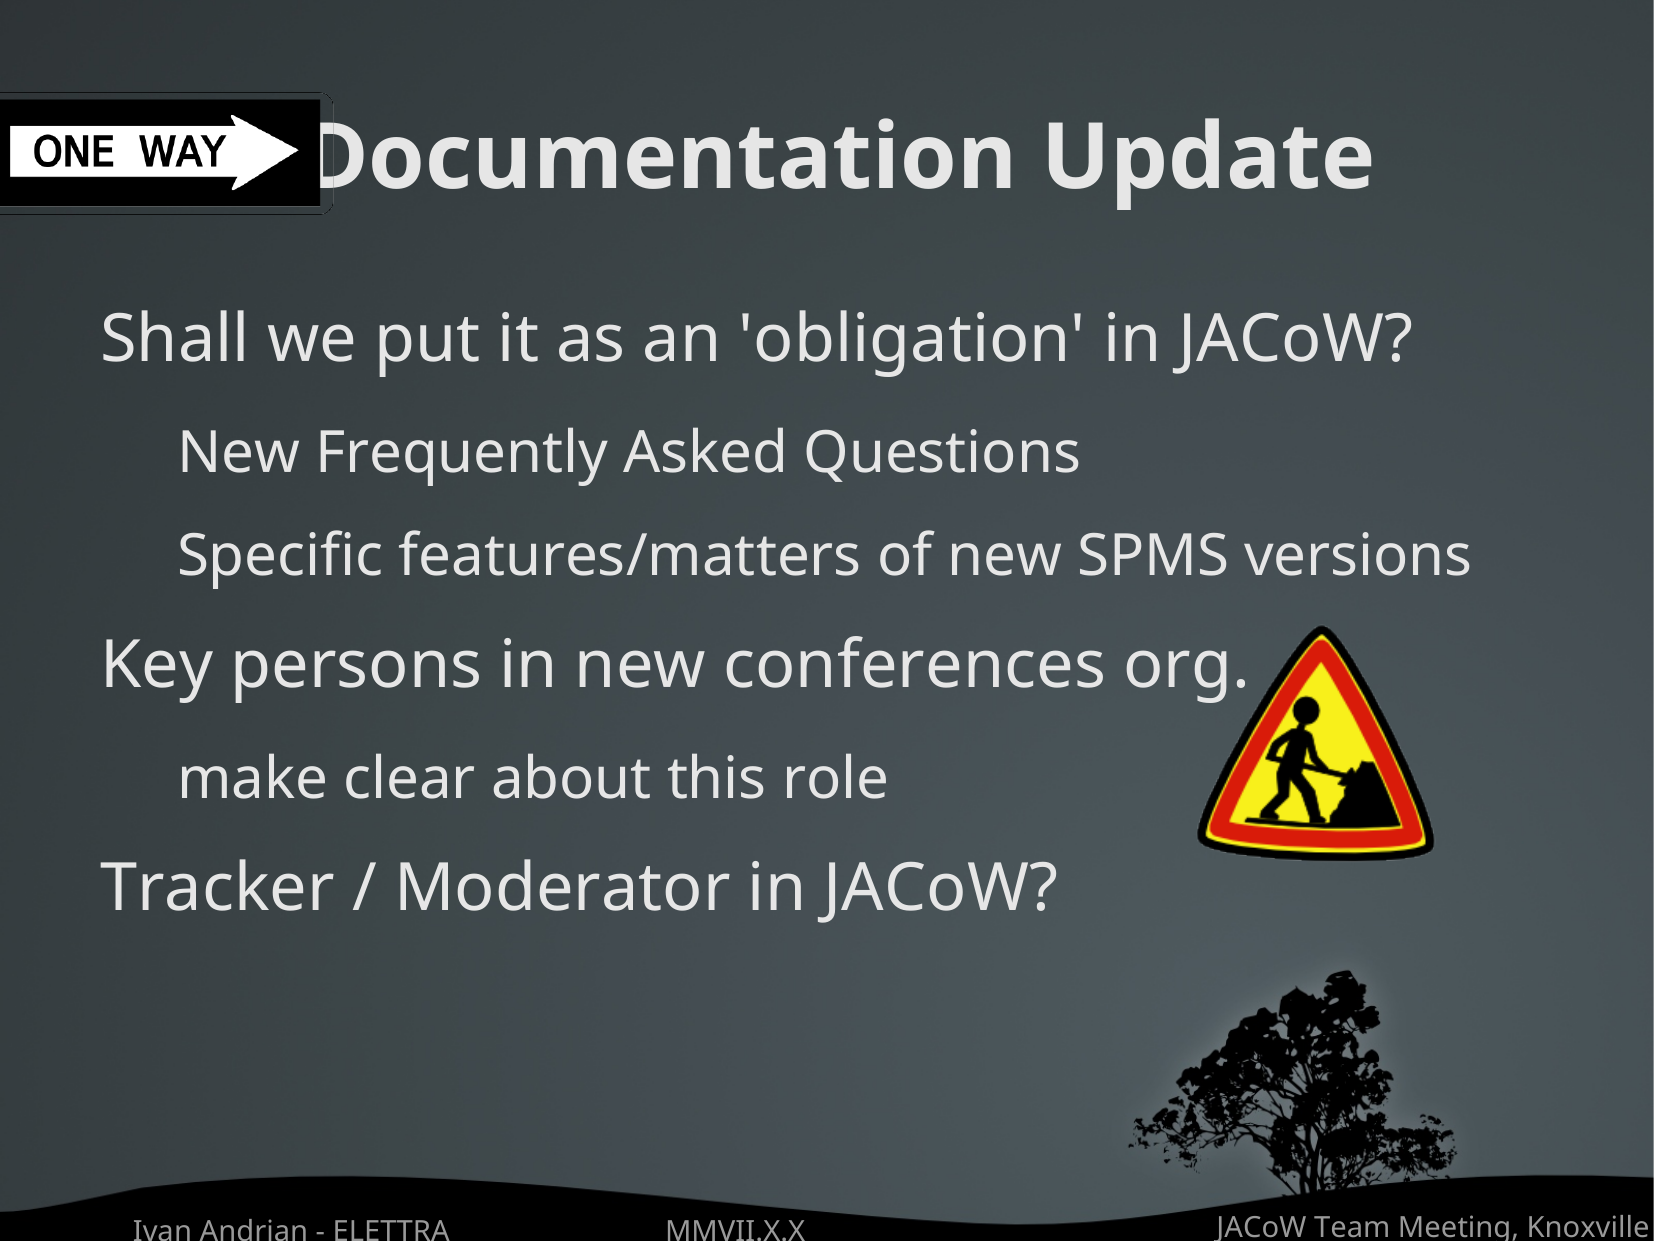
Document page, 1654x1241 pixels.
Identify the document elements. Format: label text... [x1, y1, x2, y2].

picture [437, 1224, 443, 1232]
picture [417, 1222, 425, 1230]
picture [791, 1232, 802, 1241]
picture [205, 1224, 211, 1232]
picture [1497, 1223, 1506, 1235]
picture [766, 1232, 777, 1241]
picture [179, 1227, 187, 1241]
picture [389, 1222, 403, 1241]
picture [223, 1227, 231, 1241]
picture [696, 1224, 703, 1241]
picture [434, 1235, 447, 1241]
title Documentation Update [94, 56, 1583, 250]
picture [240, 1227, 249, 1239]
picture [161, 1233, 168, 1239]
picture [417, 1232, 426, 1241]
picture [0, 0, 1654, 1241]
list Shall we put it as an 'obligation' in JACoW? New Frequently Asked Questions Specific features/matters of new SPMS versions Key persons in new conferences org. make clear about this role Tracker / Moderator in JACoW? [82, 290, 1571, 1094]
picture [202, 1235, 215, 1241]
picture [670, 1224, 677, 1241]
picture [277, 1233, 284, 1239]
picture [705, 1224, 712, 1241]
picture [679, 1224, 686, 1241]
picture [295, 1227, 303, 1241]
